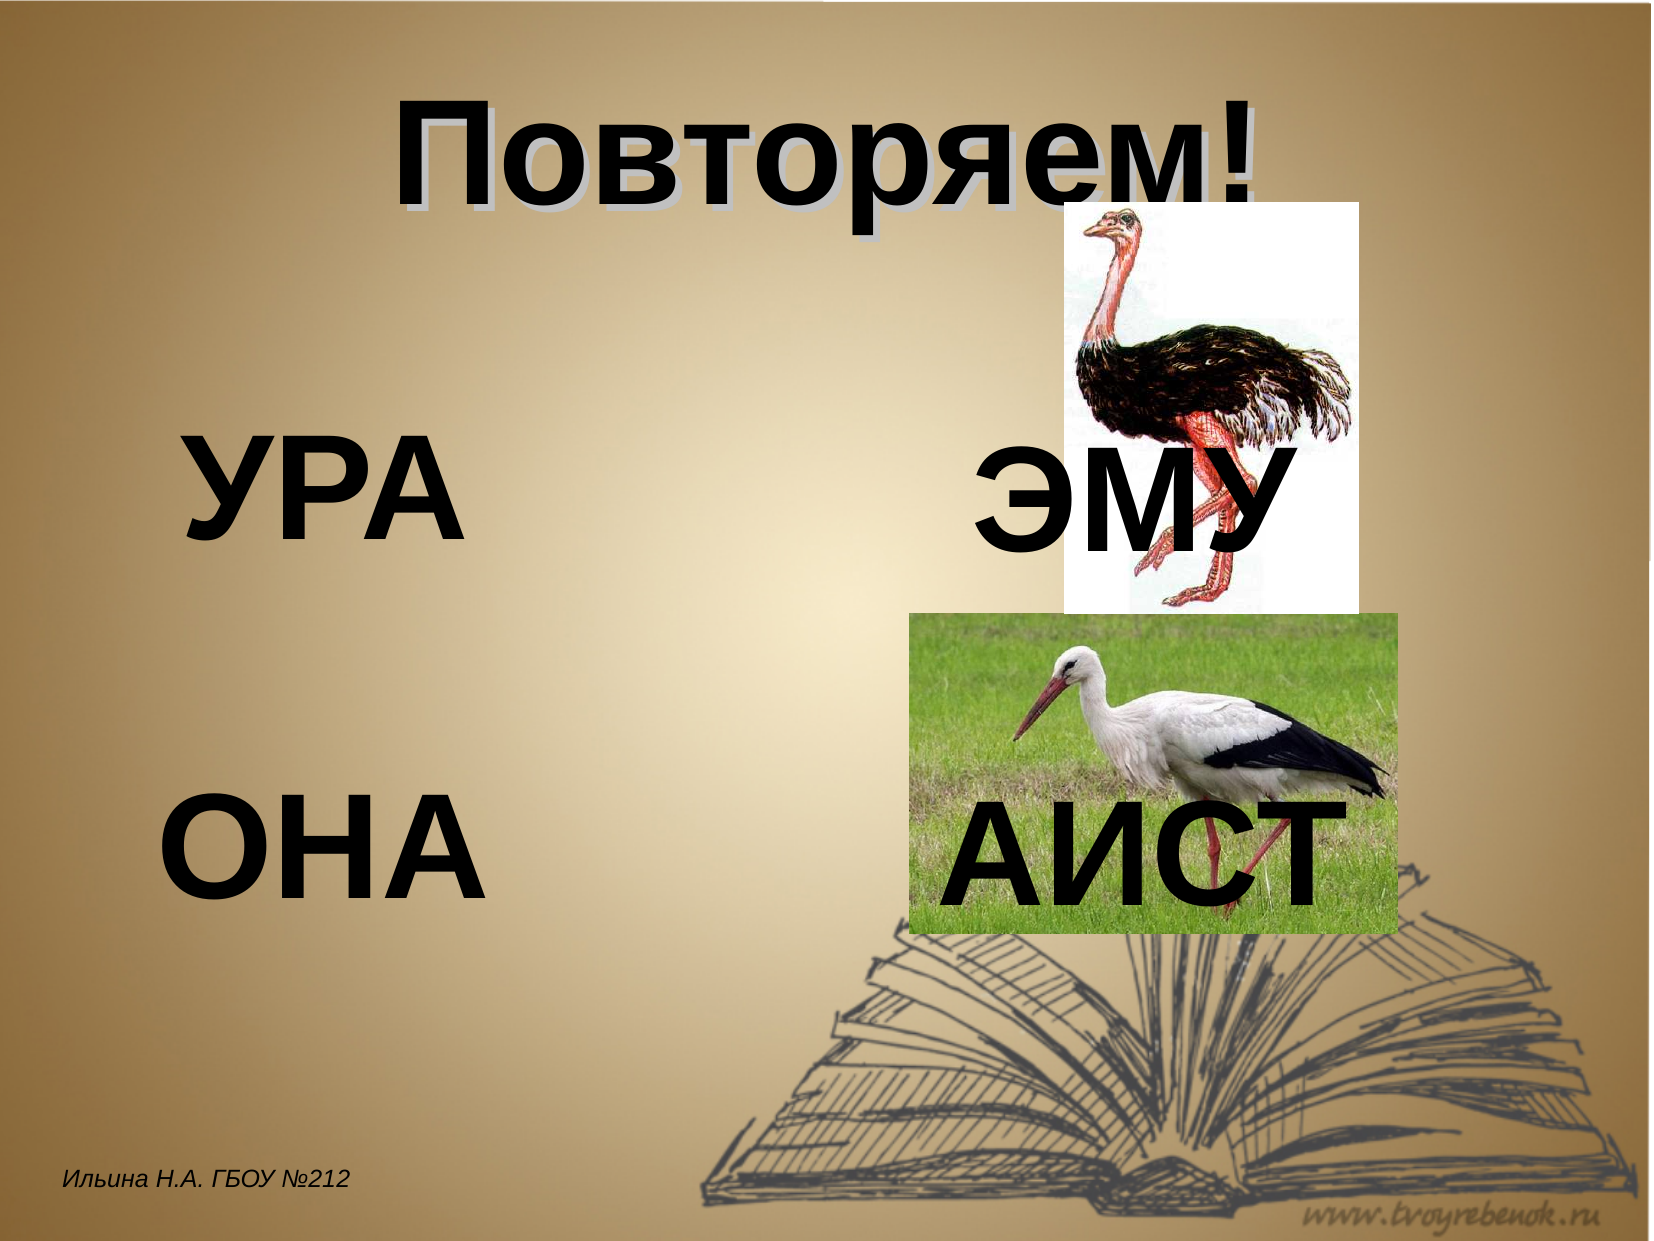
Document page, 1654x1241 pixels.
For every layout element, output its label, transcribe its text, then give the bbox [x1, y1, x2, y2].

text_box ОНА [141, 755, 591, 939]
picture [0, 0, 1651, 1241]
text_box Ильина Н.А. ГБОУ №212 [47, 1157, 626, 1201]
text_box УРА [165, 396, 615, 579]
text_box ЭМУ [956, 408, 1406, 591]
title Повторяем! [82, 49, 1571, 257]
text_box АИСТ [921, 762, 1371, 945]
